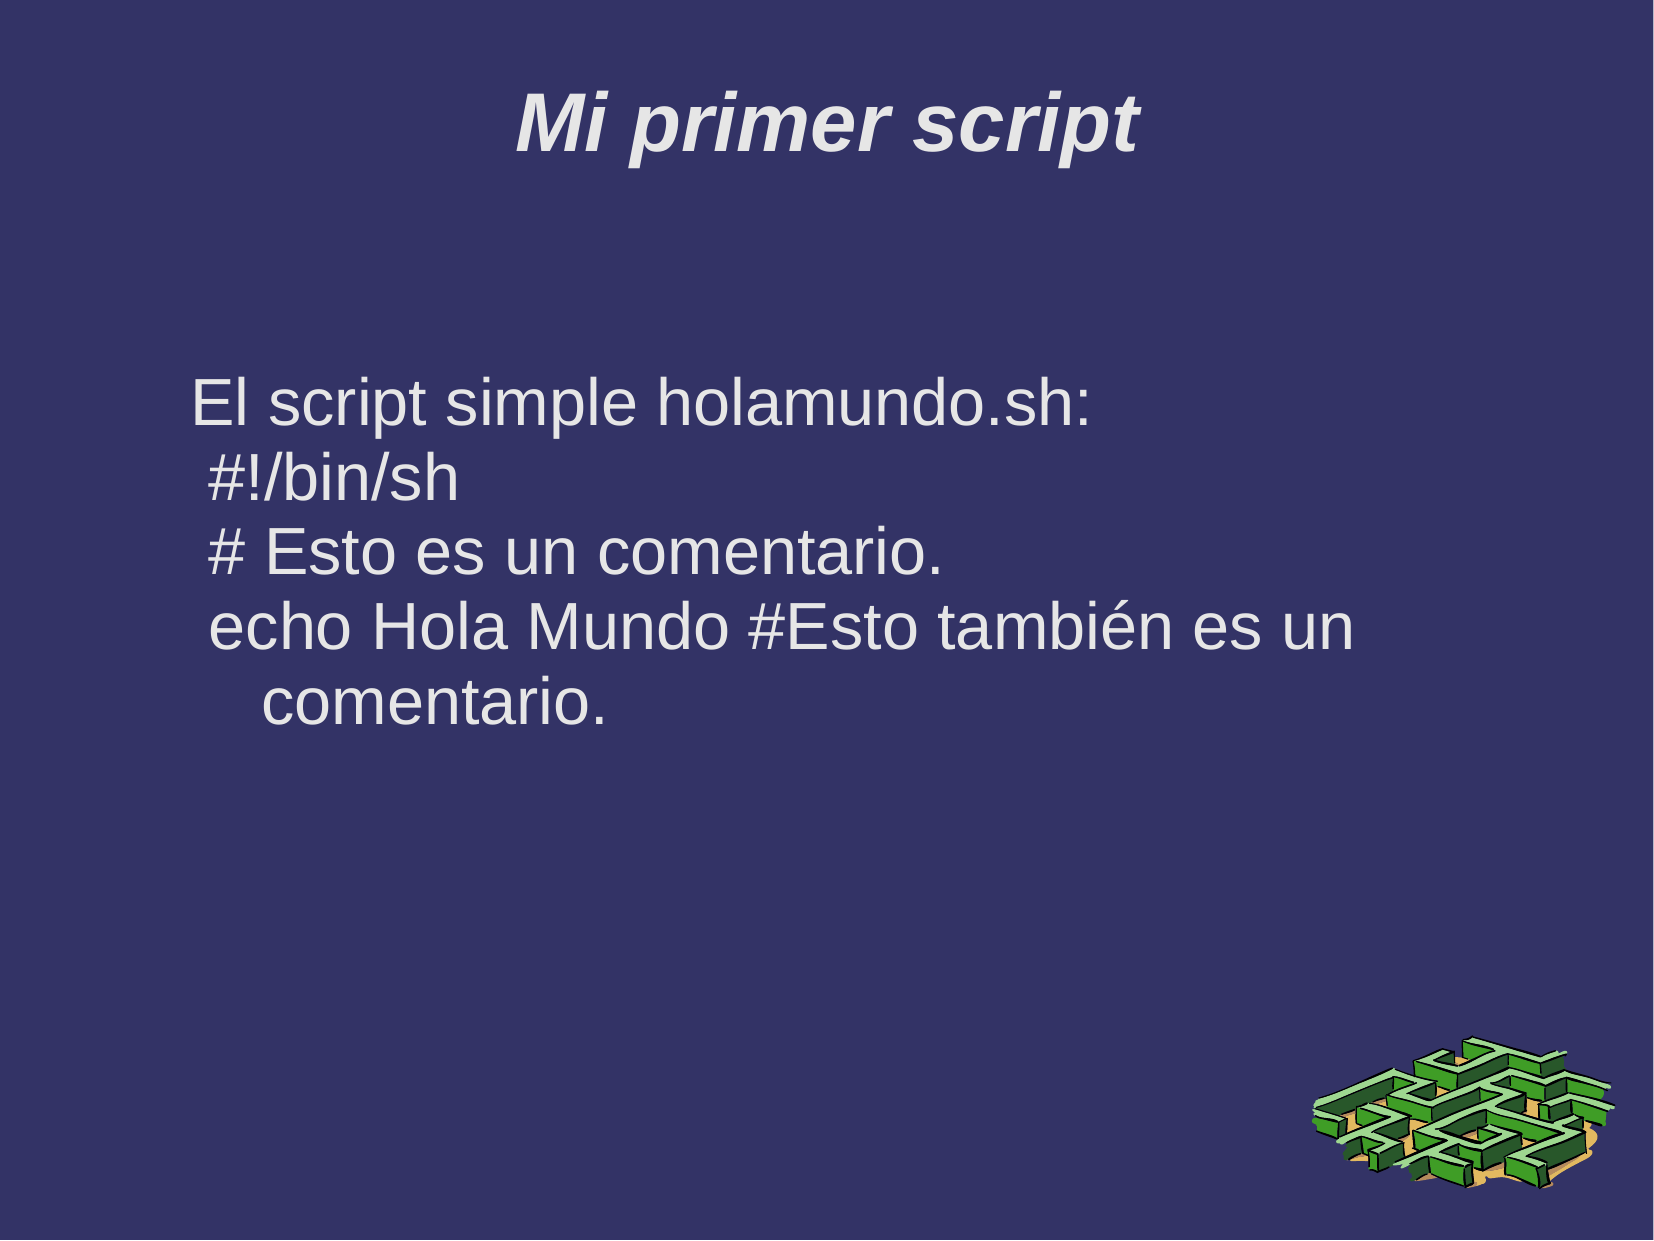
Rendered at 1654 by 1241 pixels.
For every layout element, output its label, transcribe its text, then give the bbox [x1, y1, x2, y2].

list El script simple holamundo.sh: #!/bin/sh # Esto es un comentario. echo Hola Mundo #Esto también es un comentario. [178, 364, 1570, 1147]
title Mi primer script [121, 19, 1534, 227]
